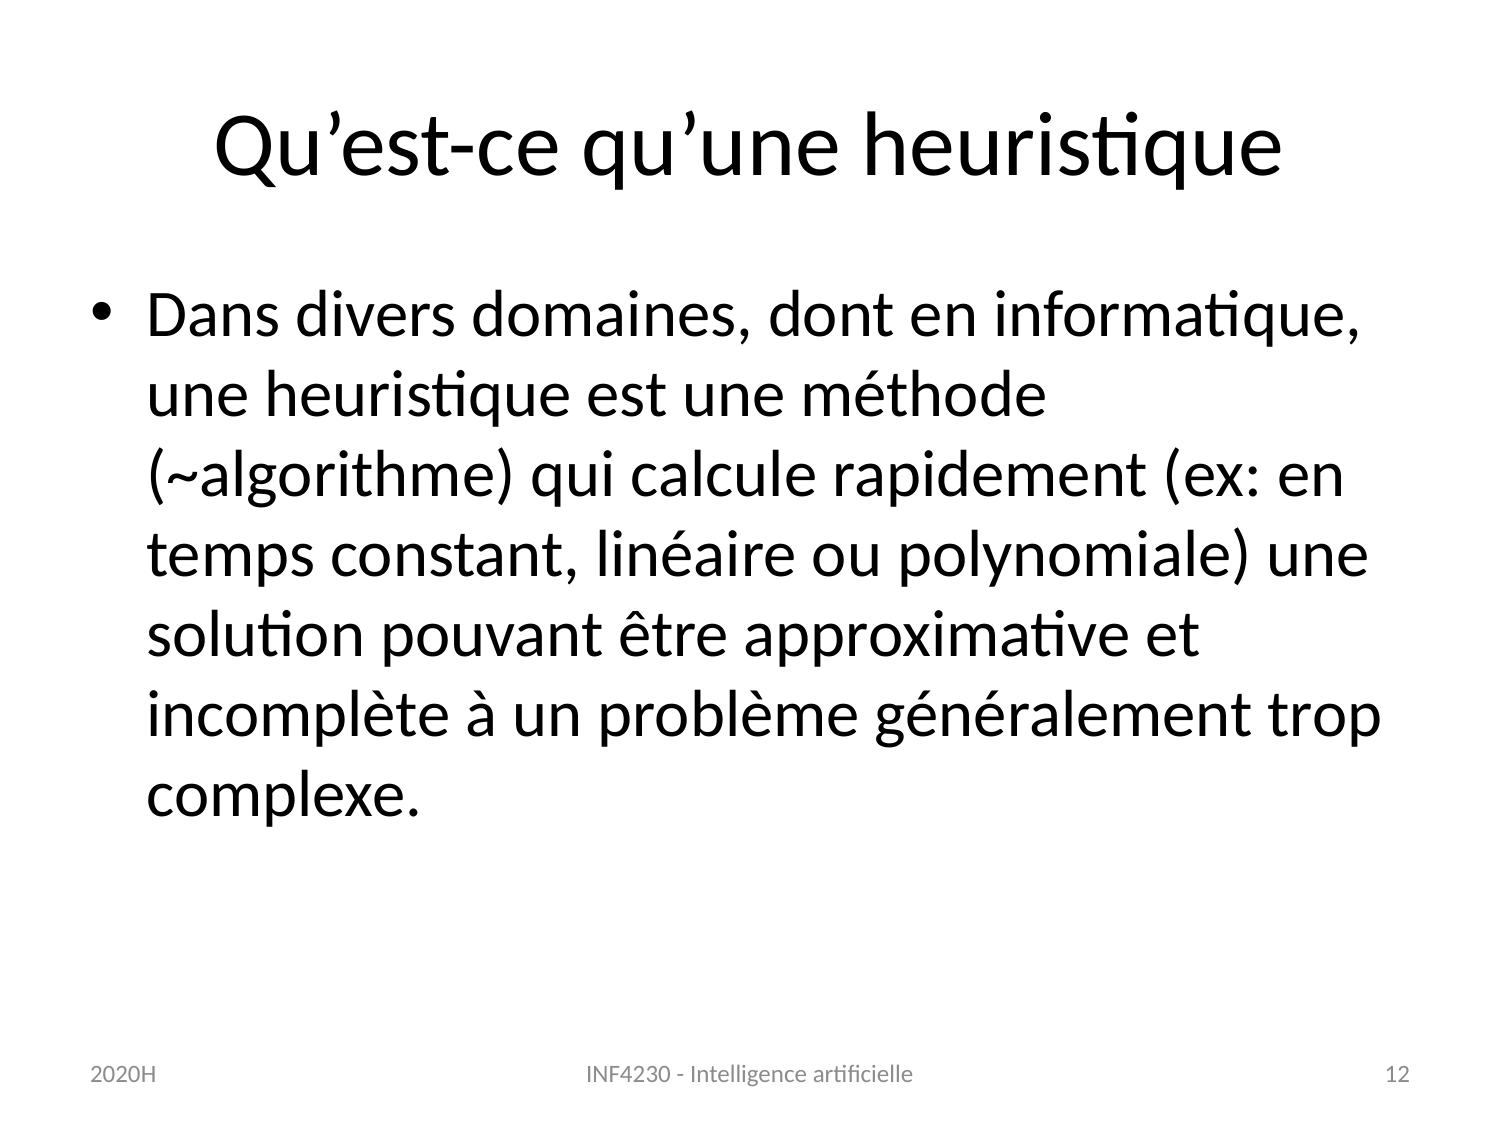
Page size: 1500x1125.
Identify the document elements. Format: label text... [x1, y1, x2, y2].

list Dans divers domaines, dont en informatique, une heuristique est une méthode (~algorithme) qui calcule rapidement (ex: en temps constant, linéaire ou polynomiale) une solution pouvant être approximative et incomplète à un problème généralement trop complexe. [75, 262, 1425, 1005]
footer INF4230 - Intelligence artificielle [512, 1042, 988, 1103]
slide_number <numéro> [1074, 1042, 1425, 1103]
title Qu’est-ce qu’une heuristique [75, 45, 1425, 233]
slide_number 2020H [75, 1042, 425, 1103]
